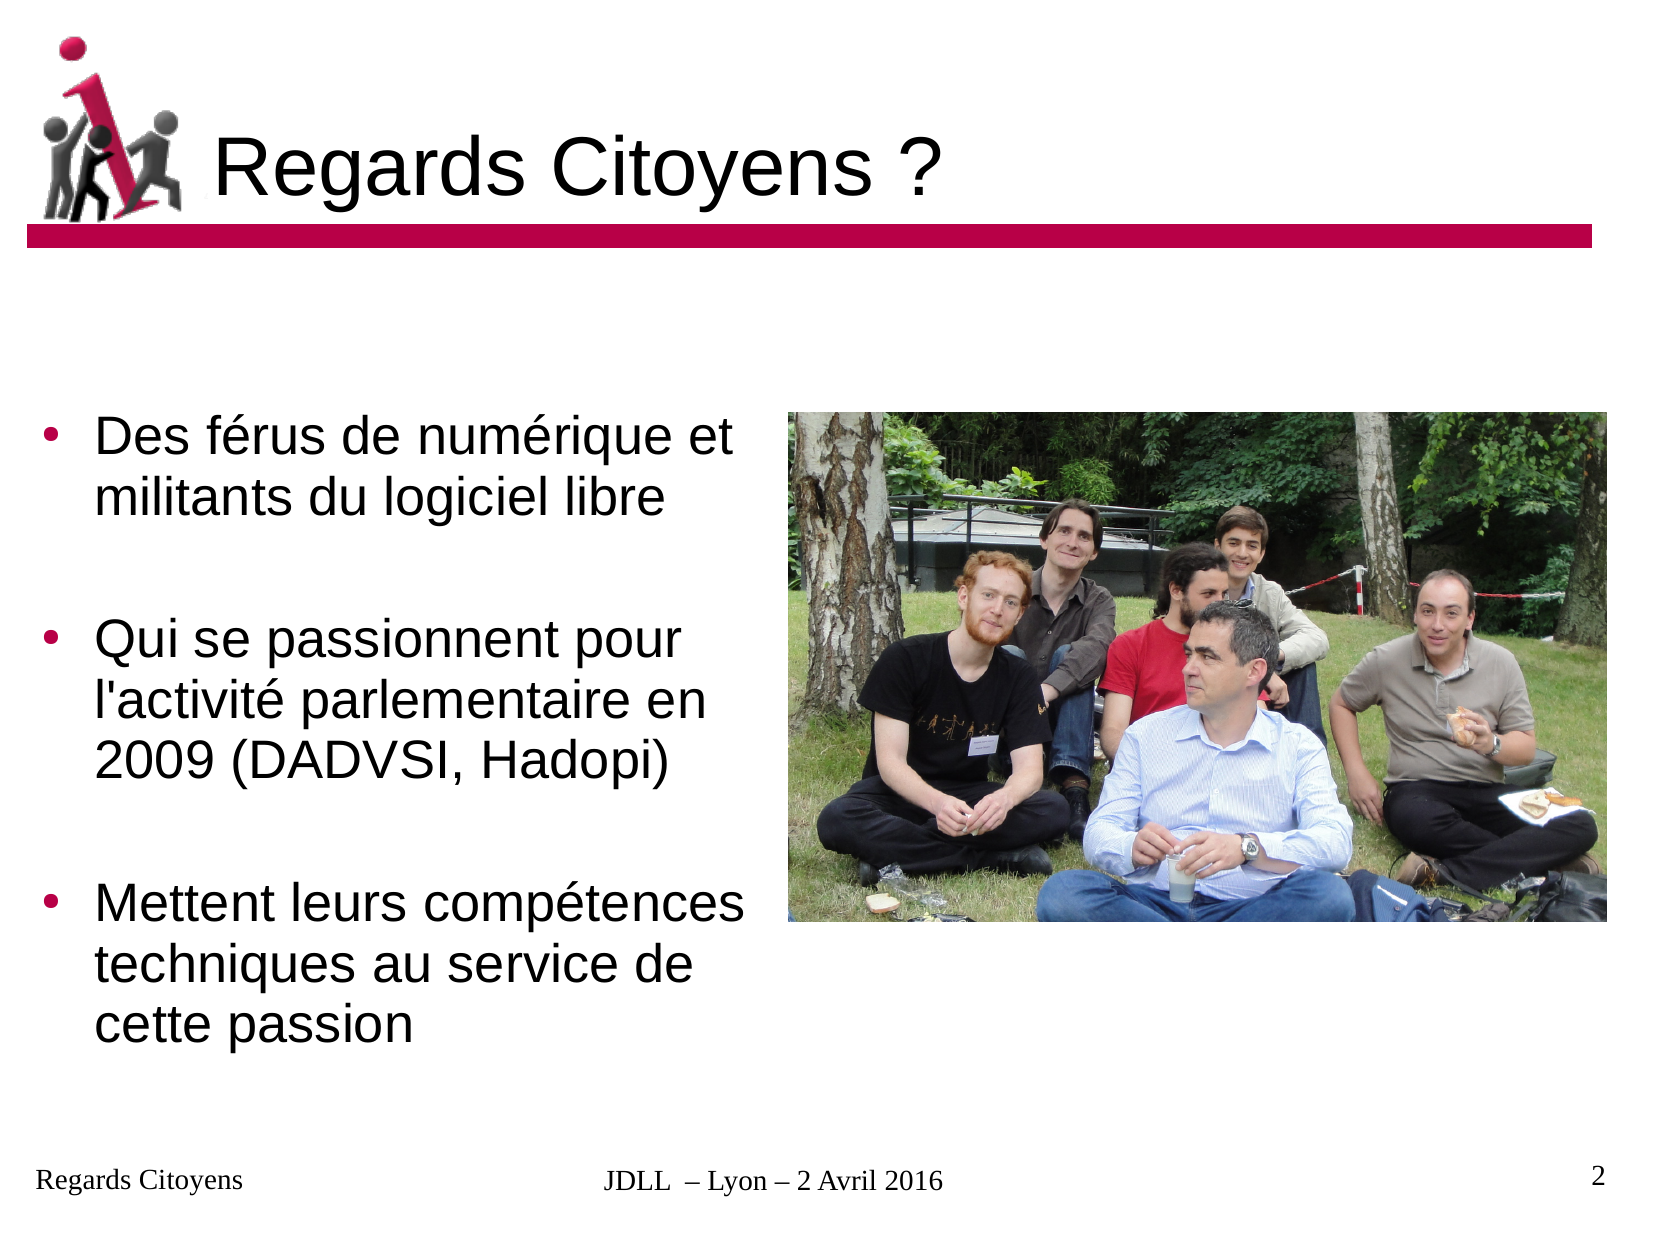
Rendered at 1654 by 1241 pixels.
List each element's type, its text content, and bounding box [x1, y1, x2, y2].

picture [788, 412, 1607, 922]
picture [27, 31, 208, 224]
title Regards Citoyens ? [212, 70, 1565, 264]
list Des férus de numérique et militants du logiciel libre Qui se passionnent pour l'activité parlementaire en 2009 (DADVSI, Hadopi) Mettent leurs compétences techniques au service de cette passion [23, 301, 762, 1120]
